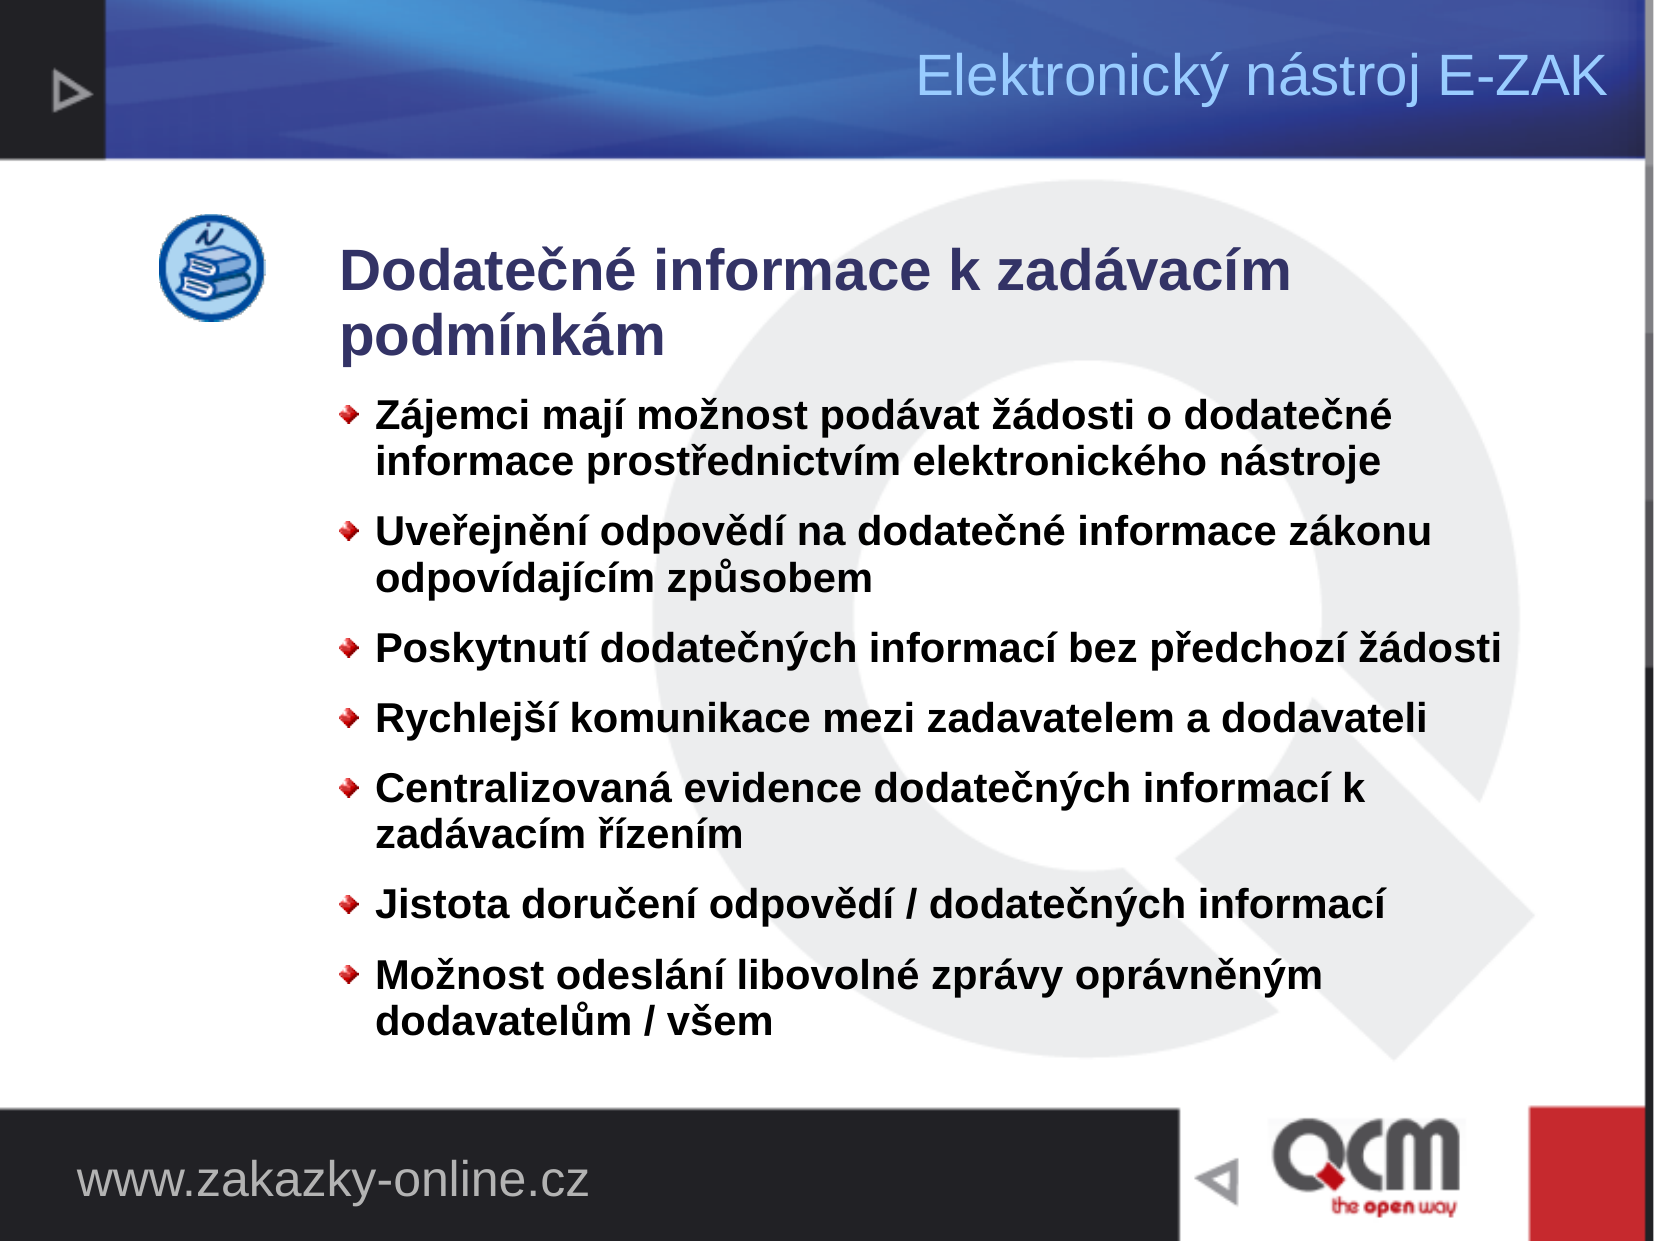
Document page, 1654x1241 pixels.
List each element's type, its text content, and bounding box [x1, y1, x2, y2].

text_box Dodatečné informace k zadávacím podmínkám Zájemci mají možnost podávat žádosti o dodatečné informace prostřednictvím elektronického nástroje Uveřejnění odpovědí na dodatečné informace zákonu odpovídajícím způsobem Poskytnutí dodatečných informací bez předchozí žádosti Rychlejší komunikace mezi zadavatelem a dodavateli Centralizovaná evidence dodatečných informací k zadávacím řízením Jistota doručení odpovědí / dodatečných informací Možnost odeslání libovolné zprávy oprávněným dodavatelům / všem [324, 230, 1565, 1052]
picture [0, 0, 1654, 1241]
